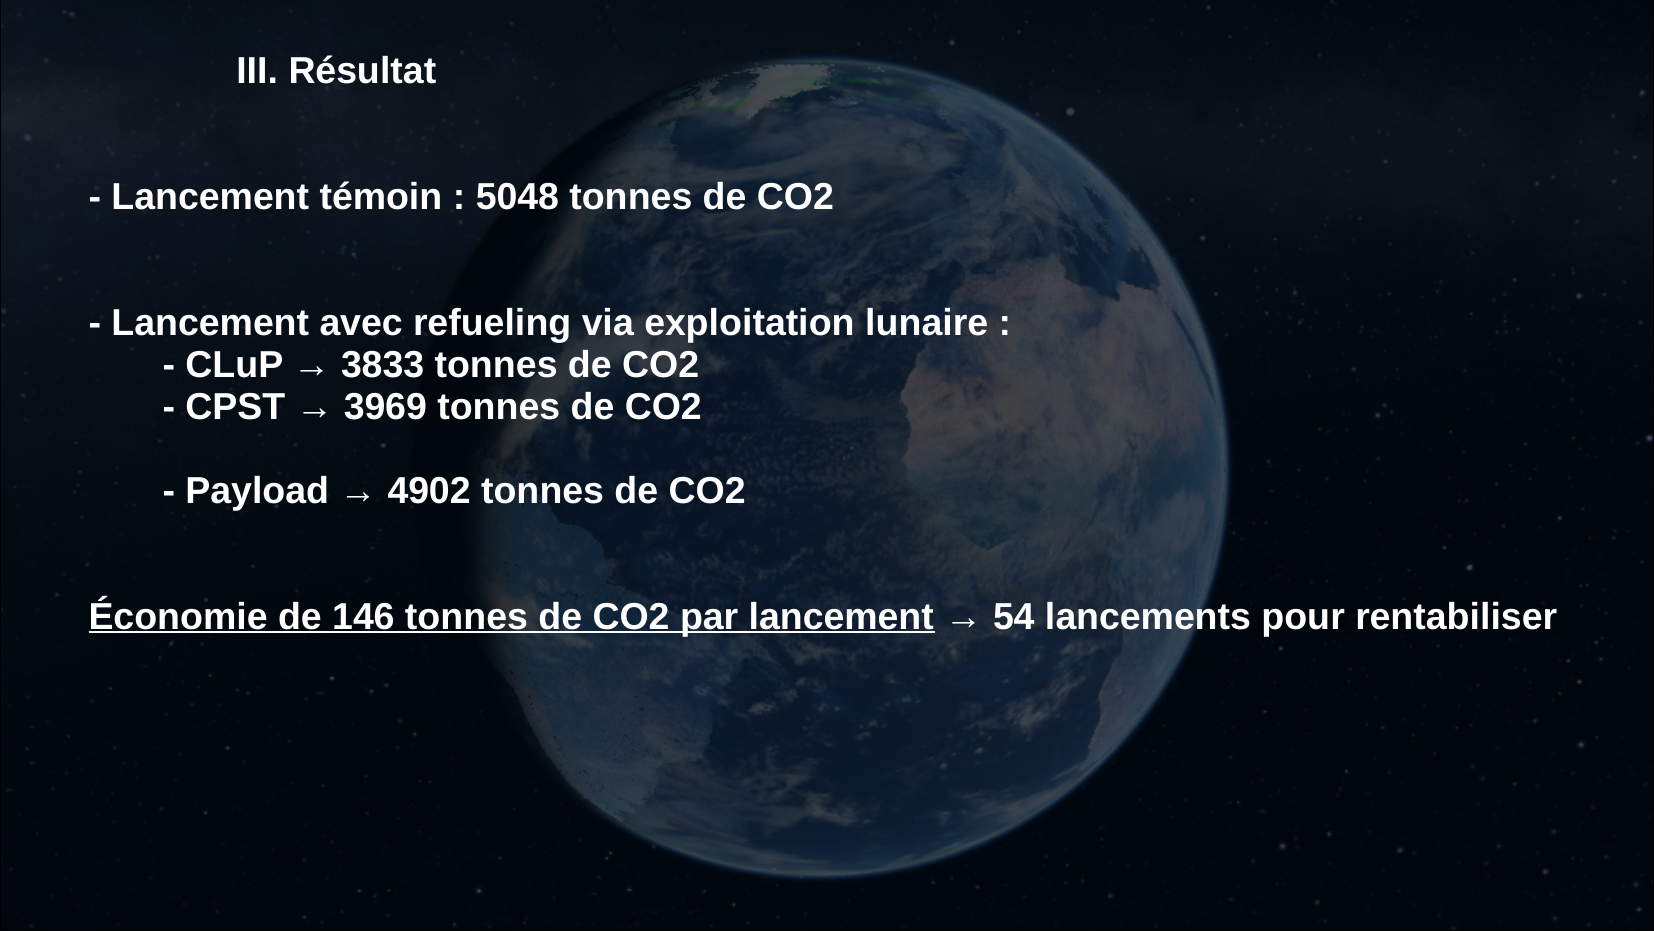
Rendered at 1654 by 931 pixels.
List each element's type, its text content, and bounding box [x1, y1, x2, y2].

text_box III. Résultat - Lancement témoin : 5048 tonnes de CO2 - Lancement avec refueling via exploitation lunaire : - CLuP → 3833 tonnes de CO2 - CPST → 3969 tonnes de CO2 - Payload → 4902 tonnes de CO2 Économie de 146 tonnes de CO2 par lancement → 54 lancements pour rentabiliser [0, 0, 1654, 931]
